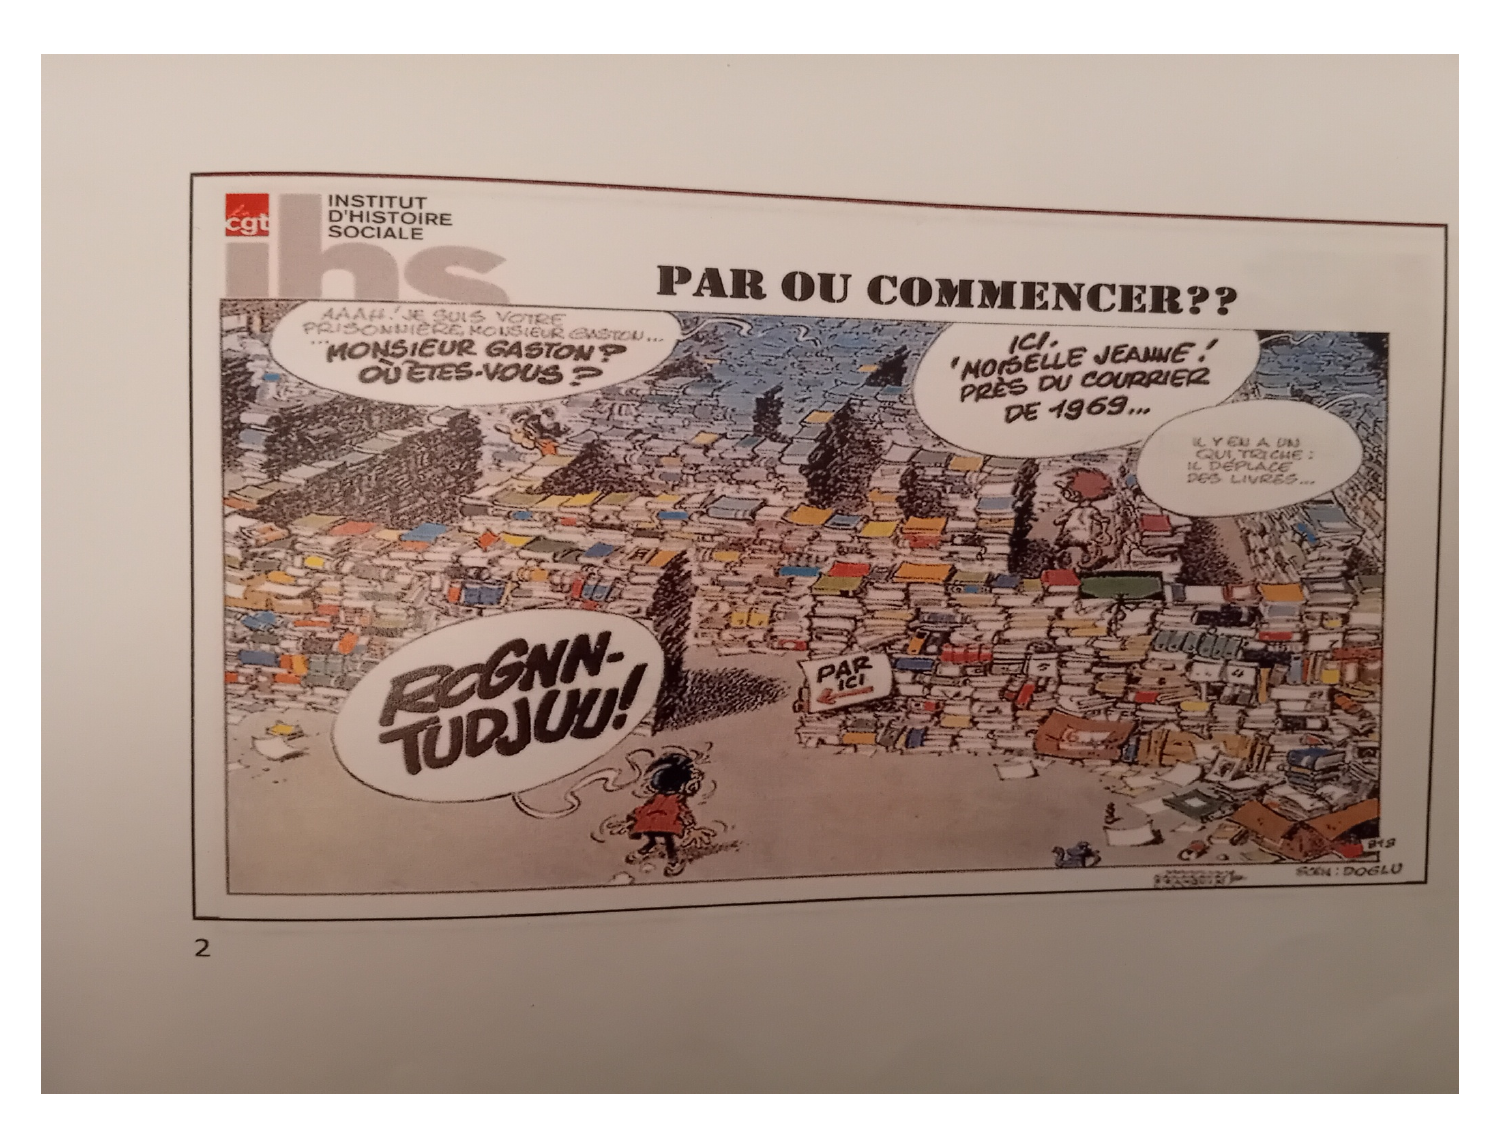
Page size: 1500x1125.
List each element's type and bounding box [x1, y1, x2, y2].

picture [41, 54, 1459, 1094]
